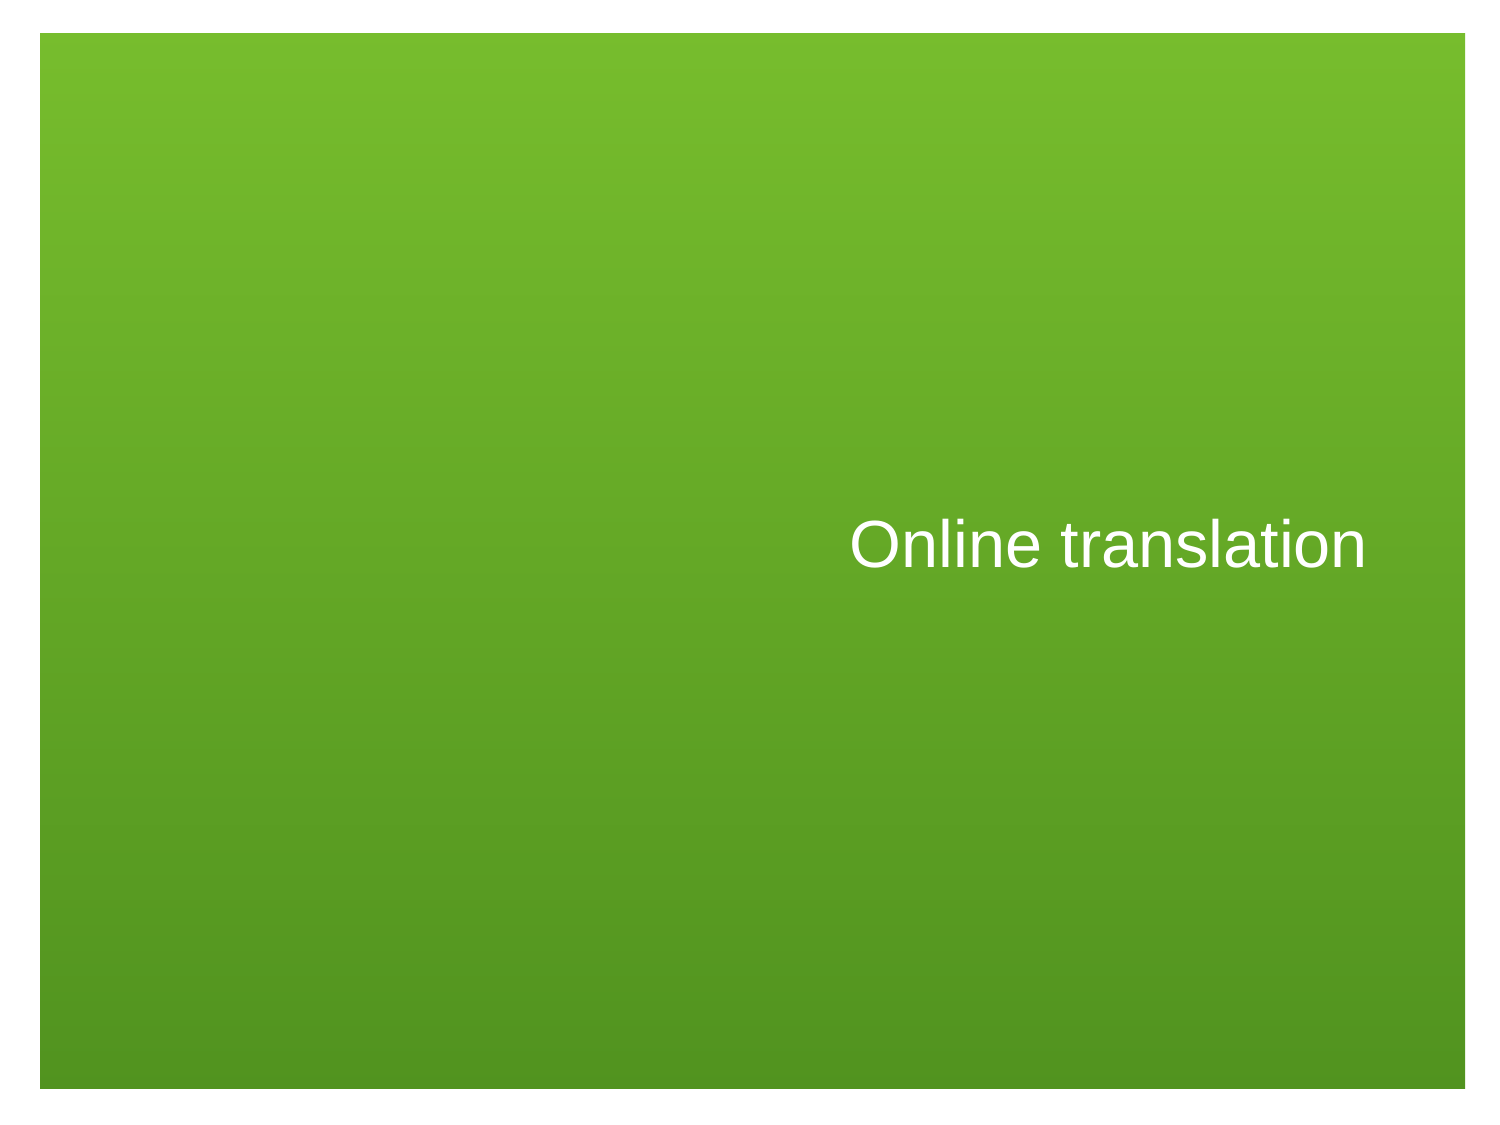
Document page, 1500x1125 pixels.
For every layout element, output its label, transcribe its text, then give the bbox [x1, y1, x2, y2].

title Online translation [135, 450, 1369, 638]
